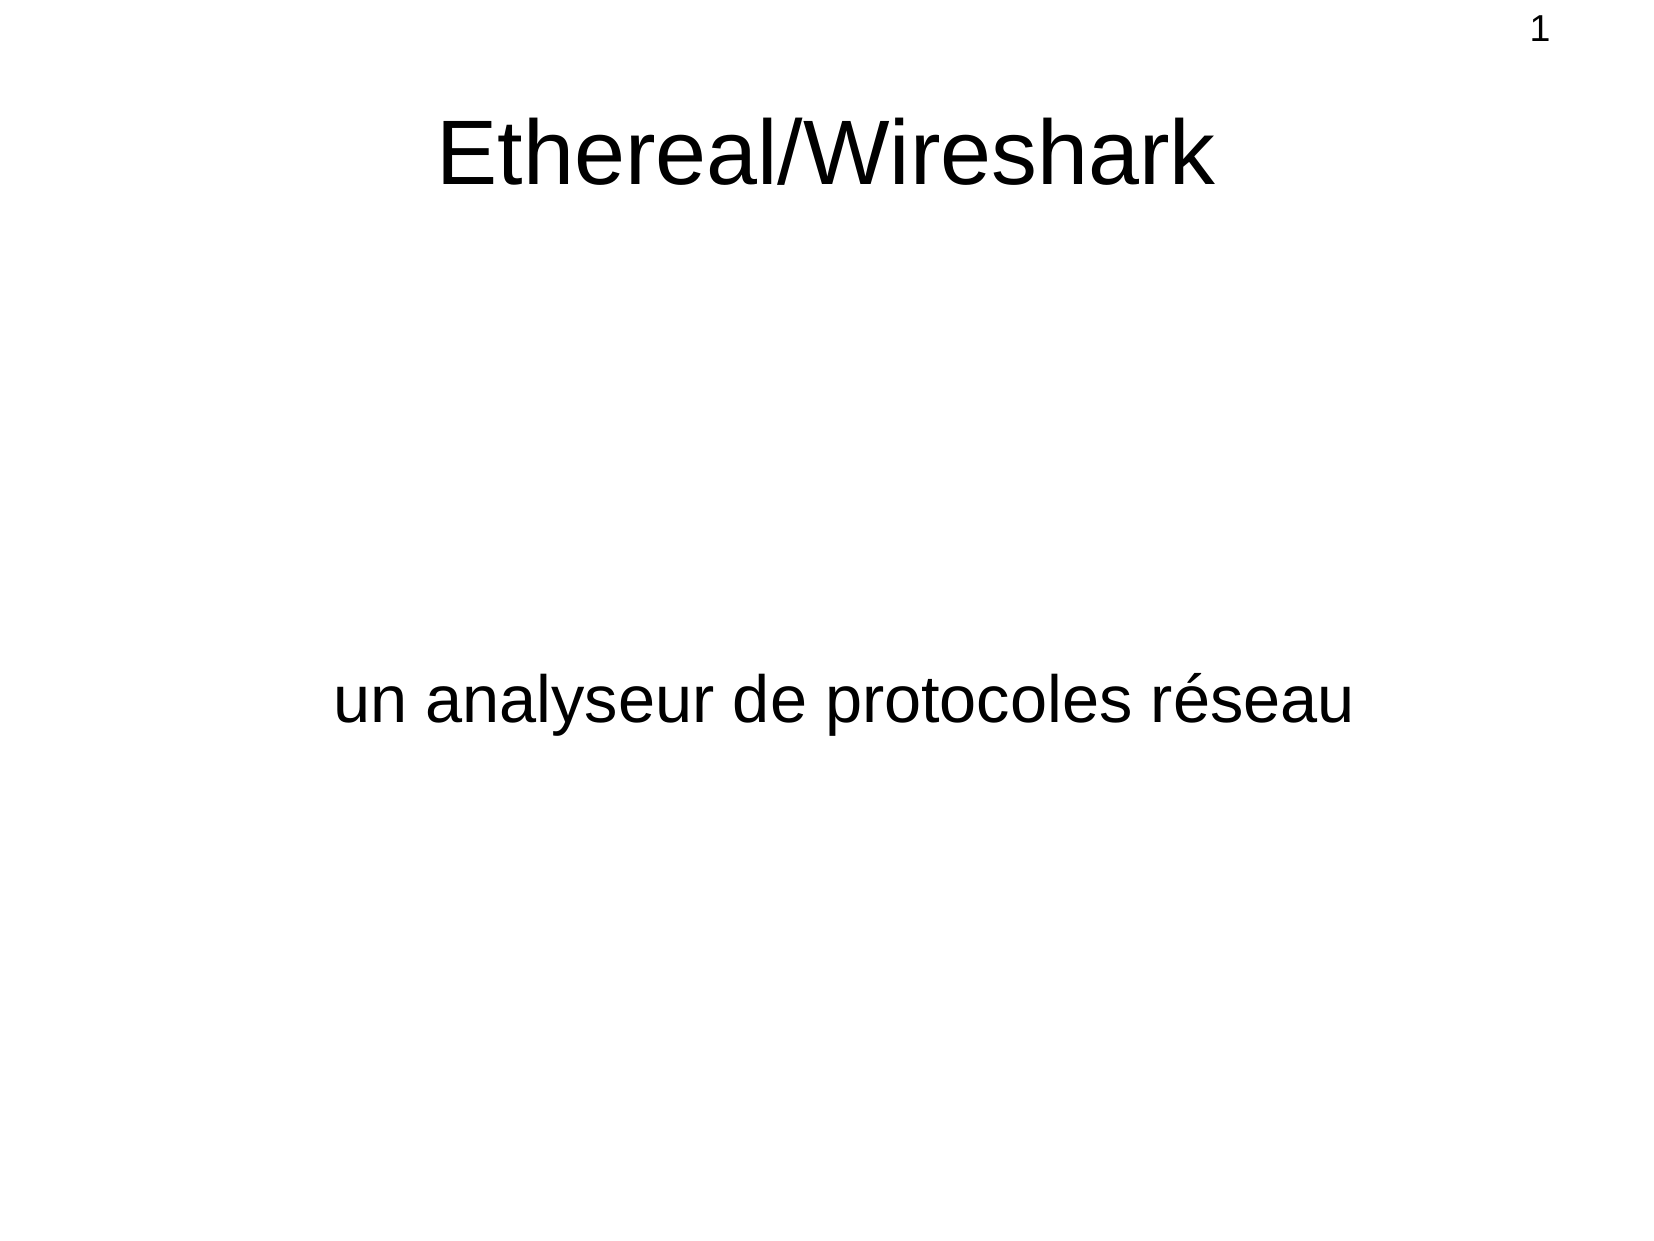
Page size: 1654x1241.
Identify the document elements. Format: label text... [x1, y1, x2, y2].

subtitle un analyseur de protocoles réseau [82, 290, 1571, 1109]
title Ethereal/Wireshark [82, 49, 1571, 257]
